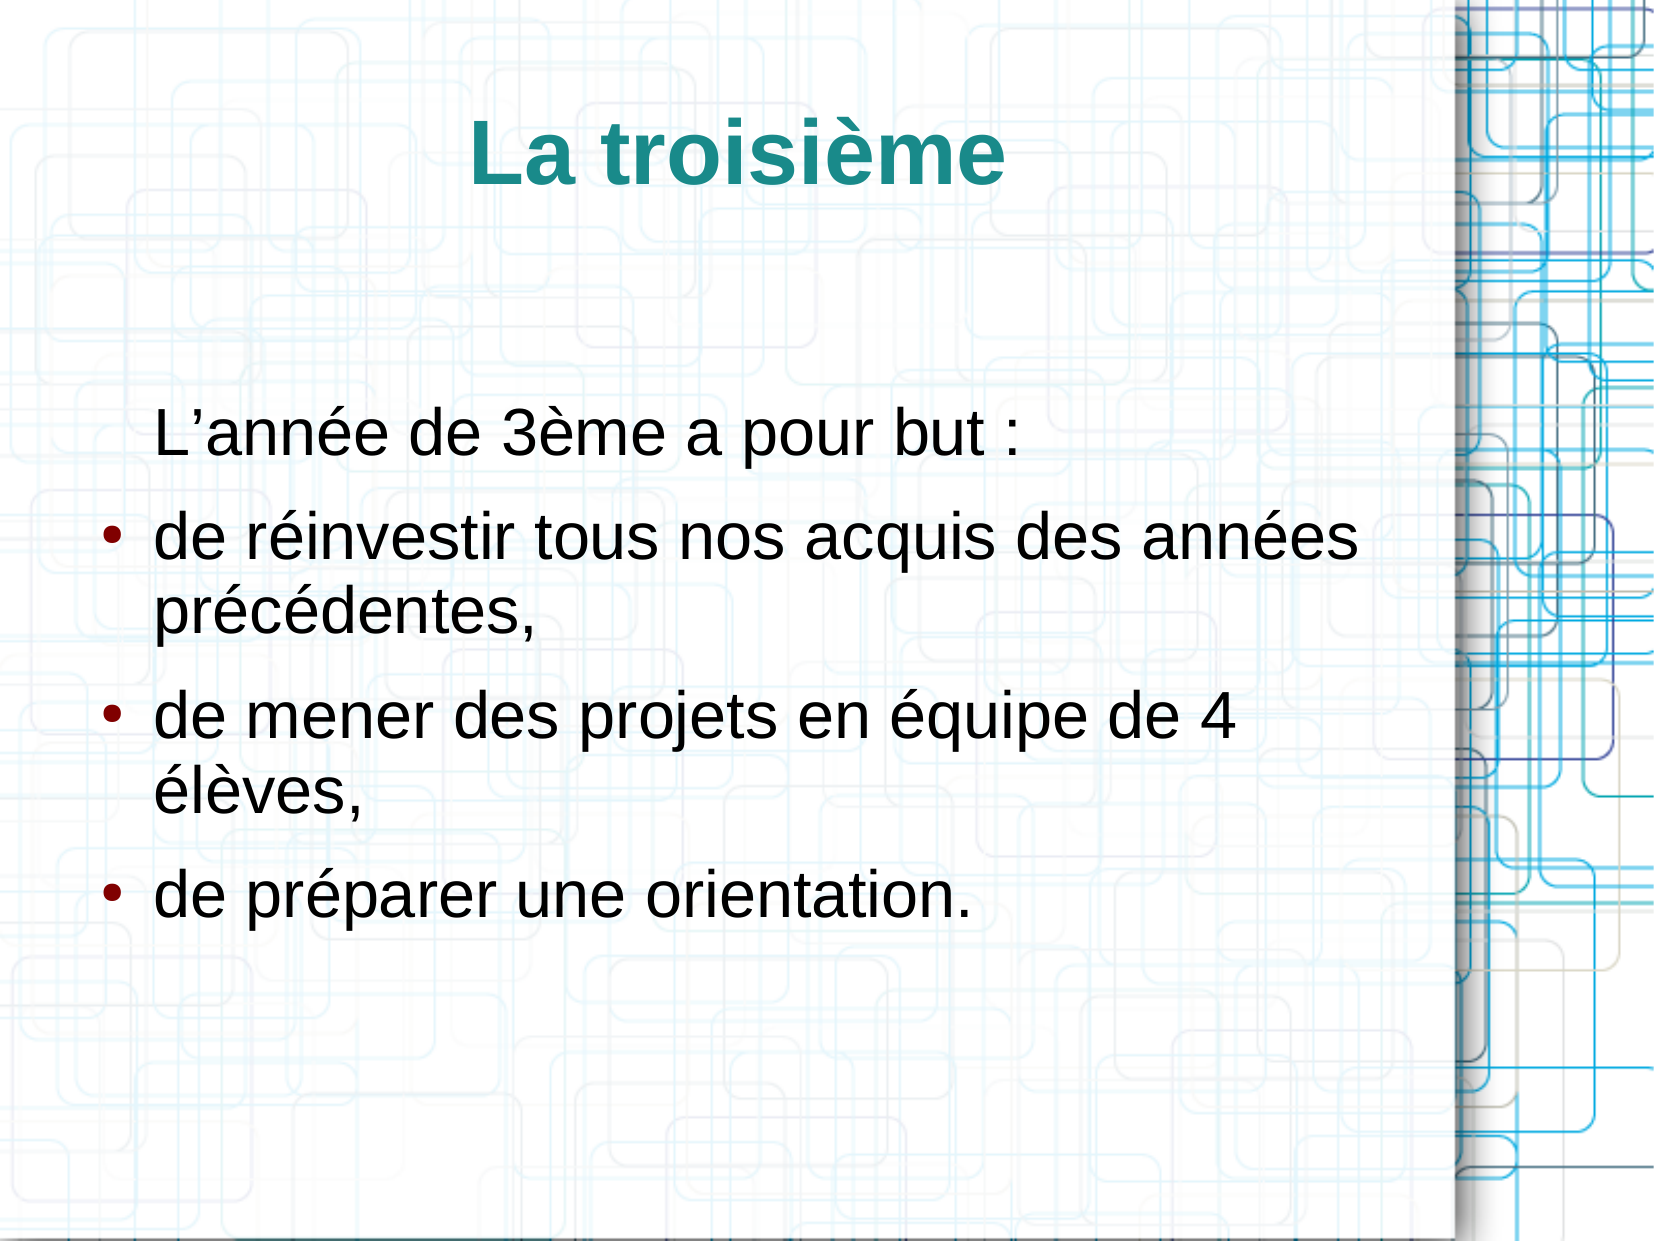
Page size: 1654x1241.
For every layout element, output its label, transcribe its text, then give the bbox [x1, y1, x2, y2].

title La troisième [59, 49, 1418, 257]
list L’année de 3ème a pour but : de réinvestir tous nos acquis des années précédentes, de mener des projets en équipe de 4 élèves, de préparer une orientation. [82, 290, 1418, 1010]
picture [0, 0, 1654, 1241]
